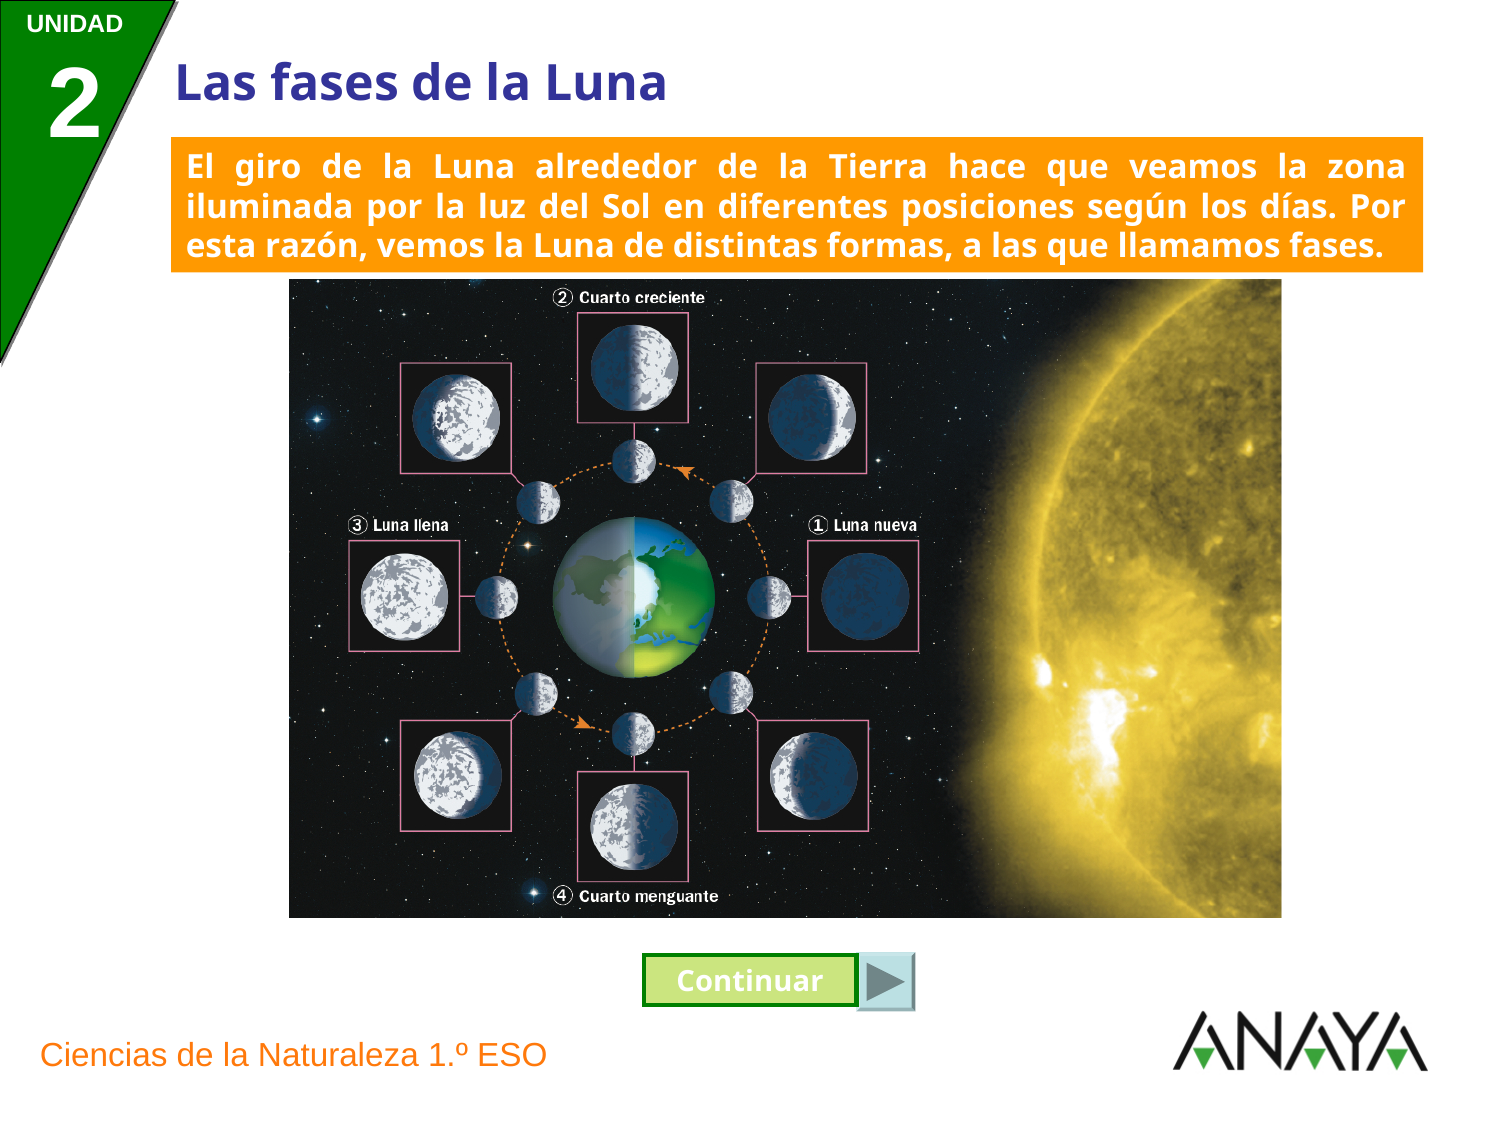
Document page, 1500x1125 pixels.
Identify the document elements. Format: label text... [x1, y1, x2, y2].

text_box El giro de la Luna alrededor de la Tierra hace que veamos la zona iluminada por la luz del Sol en diferentes posiciones según los días. Por esta razón, vemos la Luna de distintas formas, a las que llamamos fases. [171, 137, 1424, 273]
text_box Continuar [643, 954, 857, 1006]
text_box [857, 952, 916, 1012]
picture [1139, 978, 1480, 1094]
picture [289, 278, 1282, 918]
